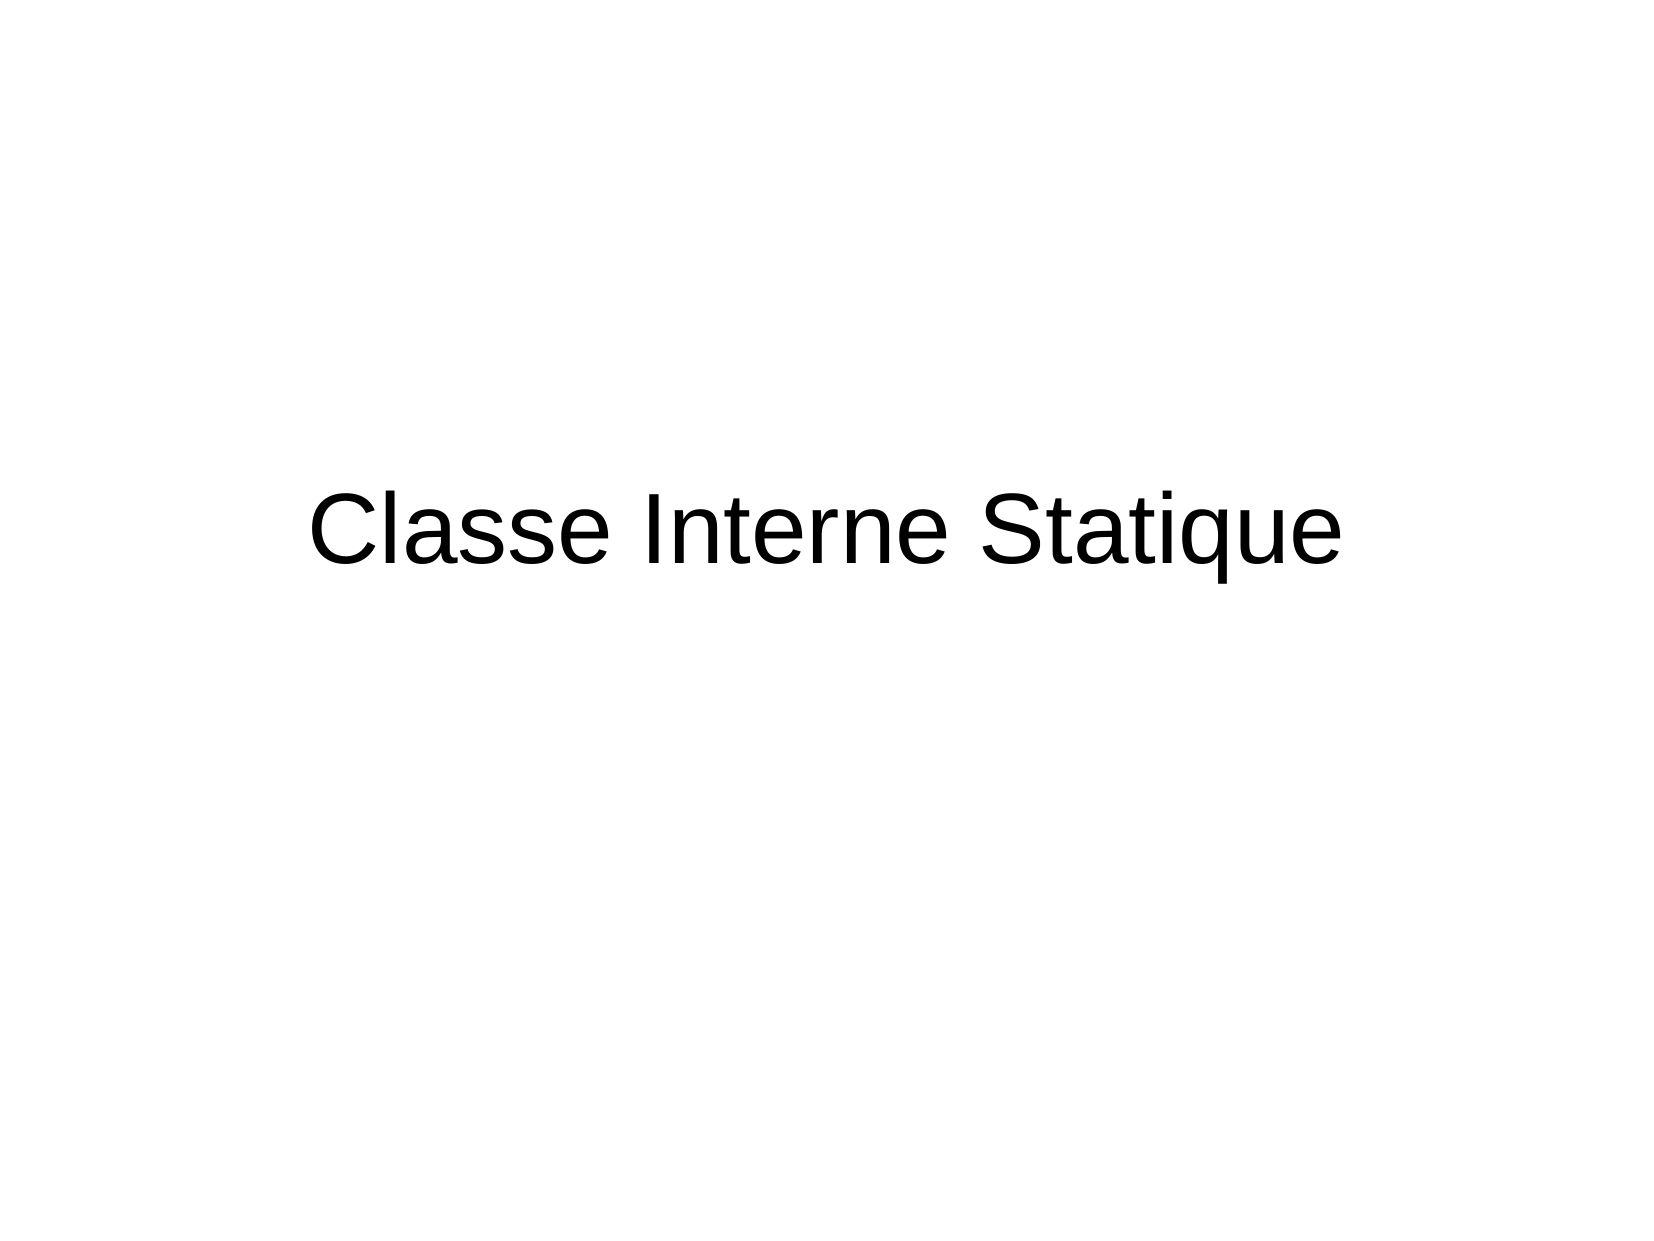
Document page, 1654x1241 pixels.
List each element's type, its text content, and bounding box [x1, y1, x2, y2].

subtitle Classe Interne Statique [82, 49, 1571, 1010]
